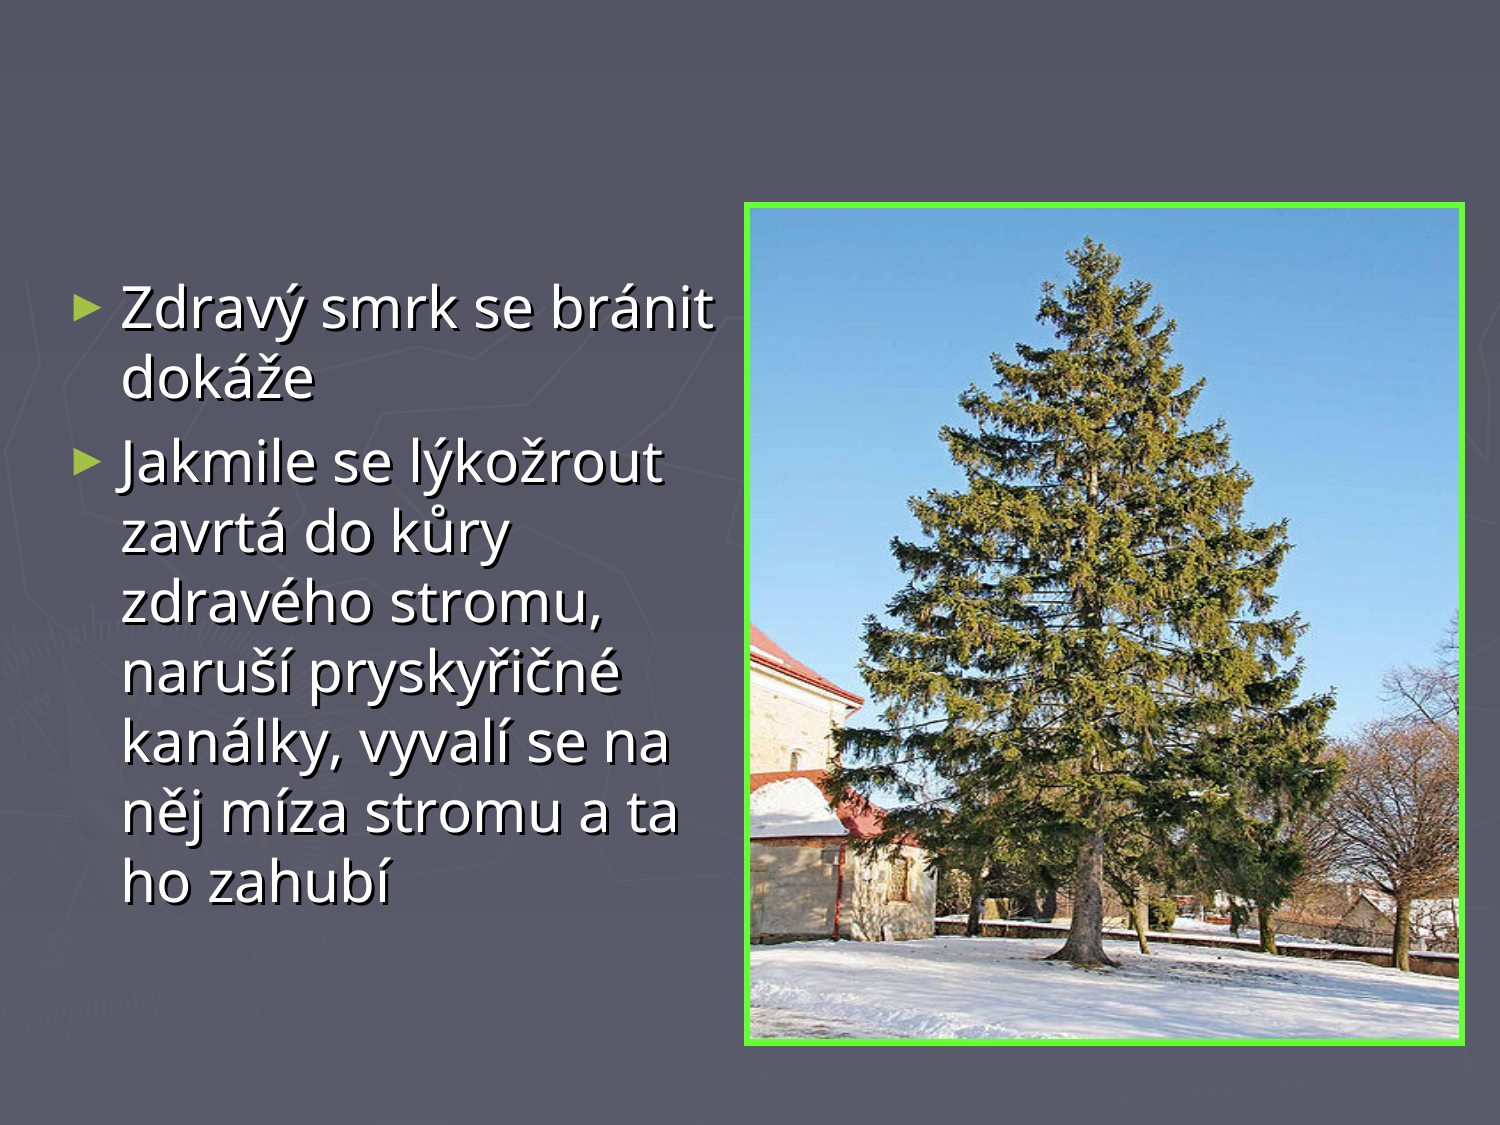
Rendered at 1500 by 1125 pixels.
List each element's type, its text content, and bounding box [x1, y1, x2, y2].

list Zdravý smrk se bránit dokáže Jakmile se lýkožrout zavrtá do kůry zdravého stromu, naruší pryskyřičné kanálky, vyvalí se na něj míza stromu a ta ho zahubí [49, 262, 738, 1001]
picture [750, 208, 1459, 1040]
